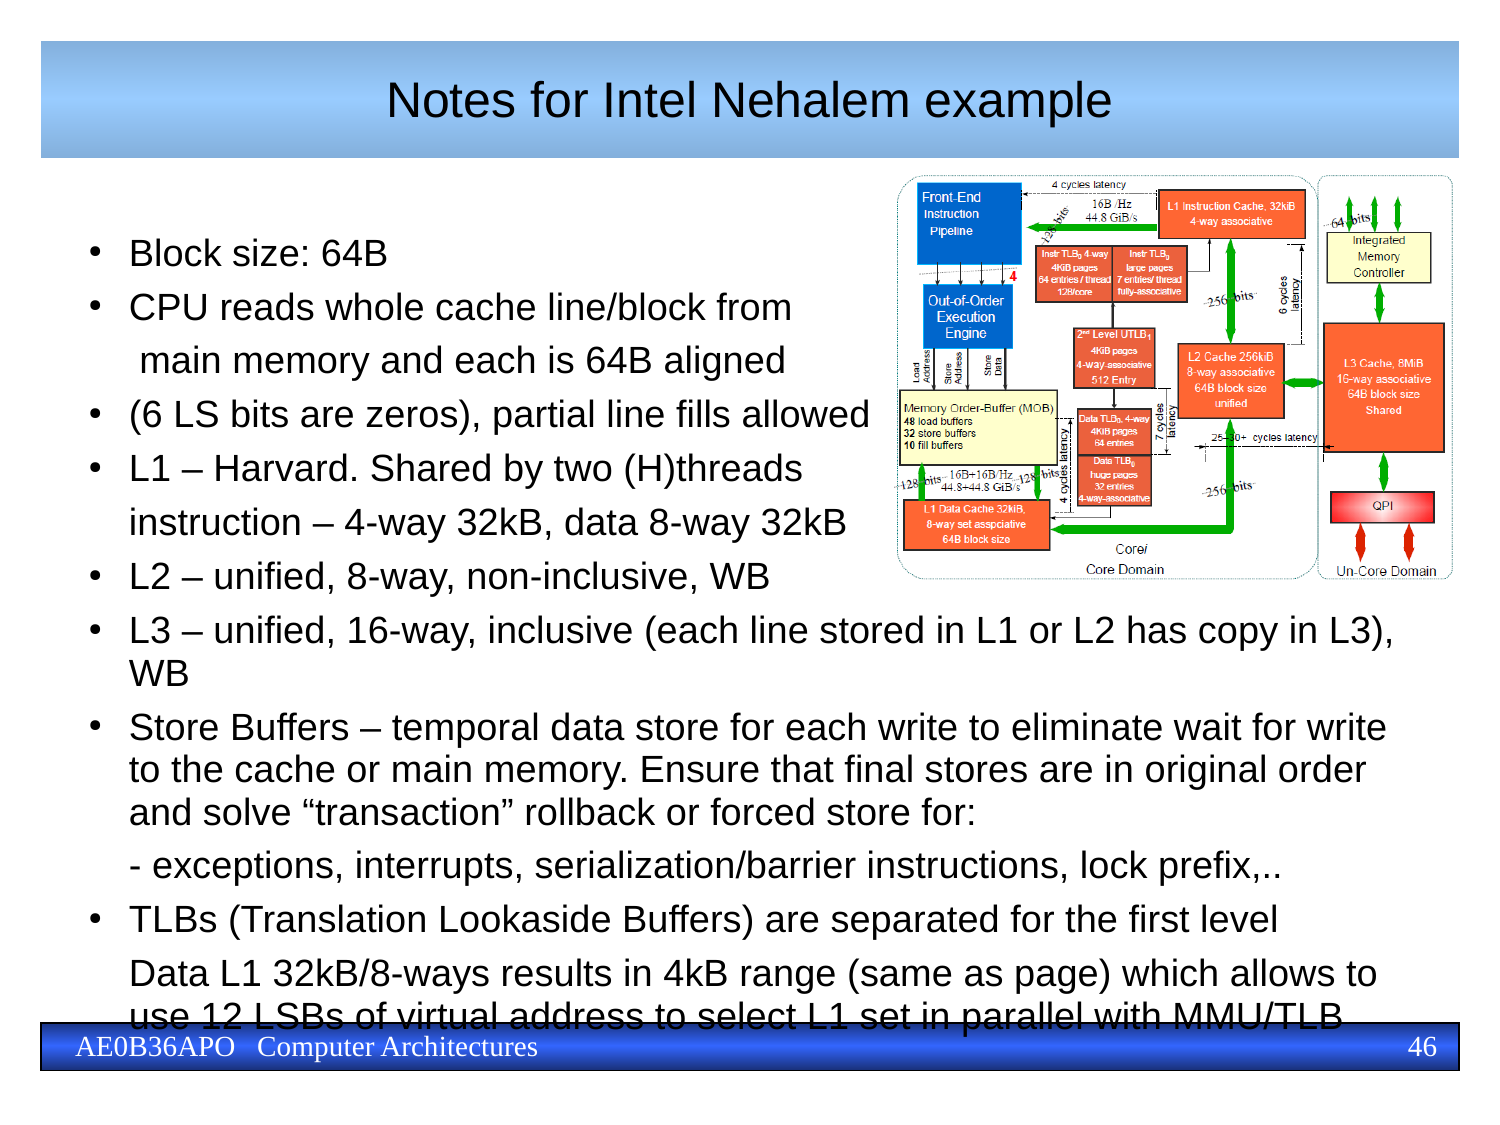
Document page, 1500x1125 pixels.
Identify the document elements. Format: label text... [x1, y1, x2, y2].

title Notes for Intel Nehalem example [41, 41, 1459, 158]
list Block size: 64B CPU reads whole cache line/block from main memory and each is 64B aligned (6 LS bits are zeros), partial line fills allowed L1 – Harvard. Shared by two (H)threads instruction – 4-way 32kB, data 8-way 32kB L2 – unified, 8-way, non-inclusive, WB L3 – unified, 16-way, inclusive (each line stored in L1 or L2 has copy in L3), WB Store Buffers – temporal data store for each write to eliminate wait for write to the cache or main memory. Ensure that final stores are in original order and solve “transaction” rollback or forced store for: - exceptions, interrupts, serialization/barrier instructions, lock prefix,.. TLBs (Translation Lookaside Buffers) are separated for the first level Data L1 32kB/8-ways results in 4kB range (same as page) which allows to use 12 LSBs of virtual address to select L1 set in parallel with MMU/TLB [75, 231, 1426, 1047]
text_box [880, 160, 1459, 585]
